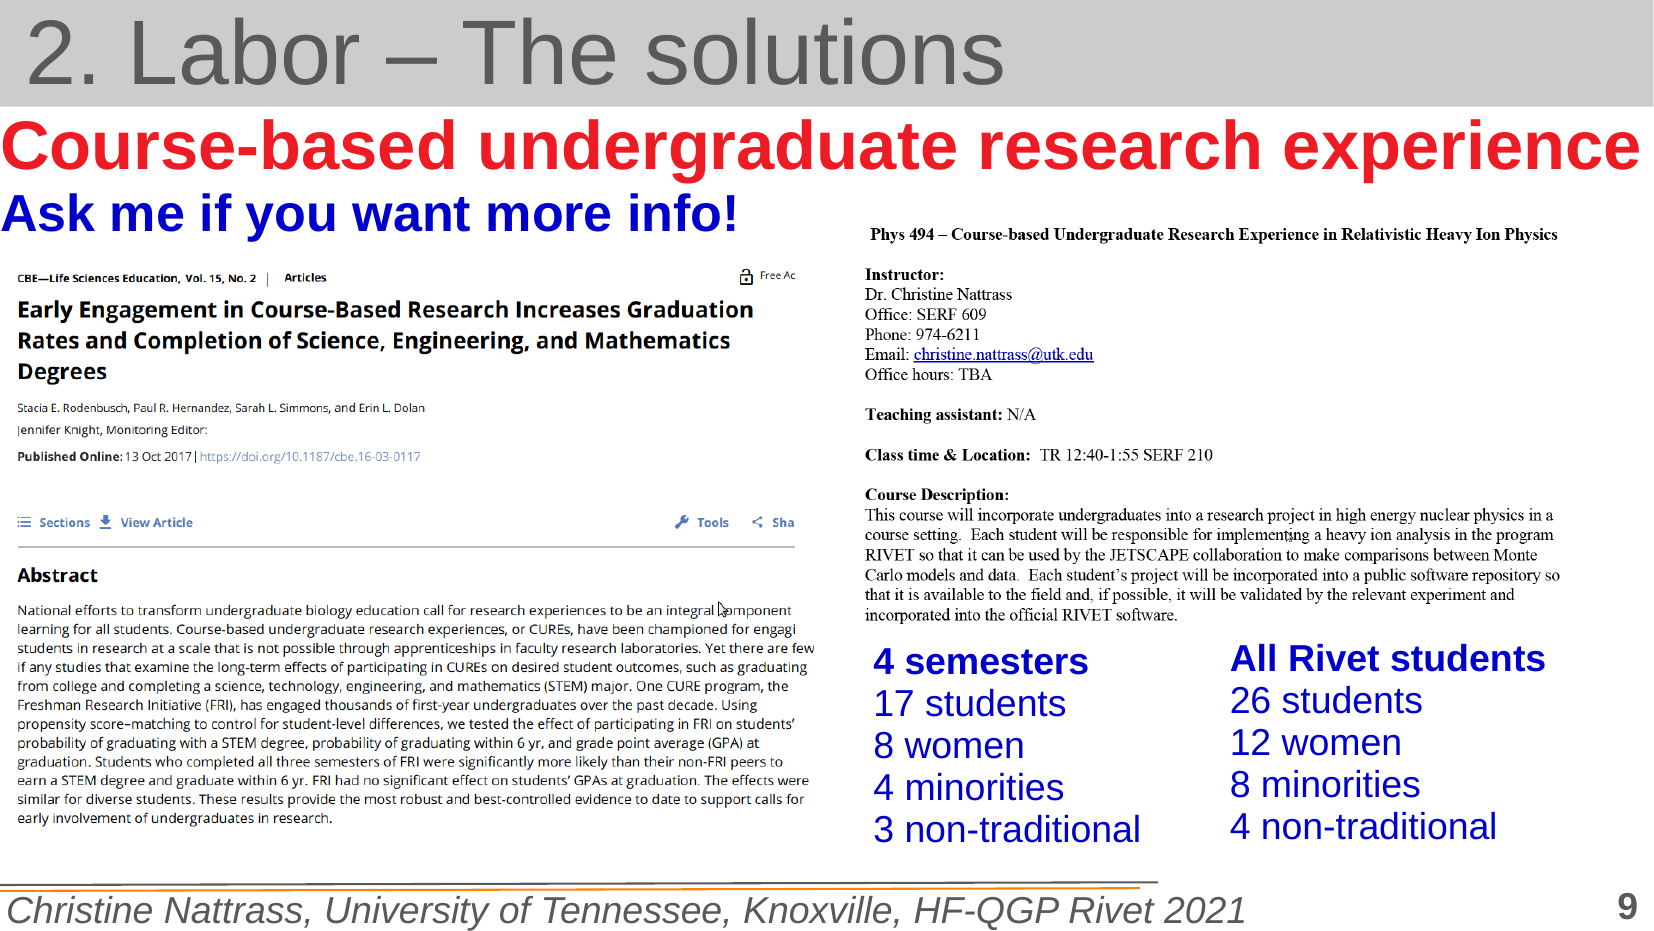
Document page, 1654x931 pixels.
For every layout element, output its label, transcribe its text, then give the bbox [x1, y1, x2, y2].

text_box All Rivet students 26 students 12 women 8 minorities 4 non-traditional [1215, 630, 1636, 856]
picture [0, 191, 1621, 840]
title 2. Labor – The solutions [0, 0, 1654, 107]
title Course-based undergraduate research experience Ask me if you want more info! [0, 107, 1654, 243]
text_box 4 semesters 17 students 8 women 4 minorities 3 non-traditional [858, 633, 1186, 901]
